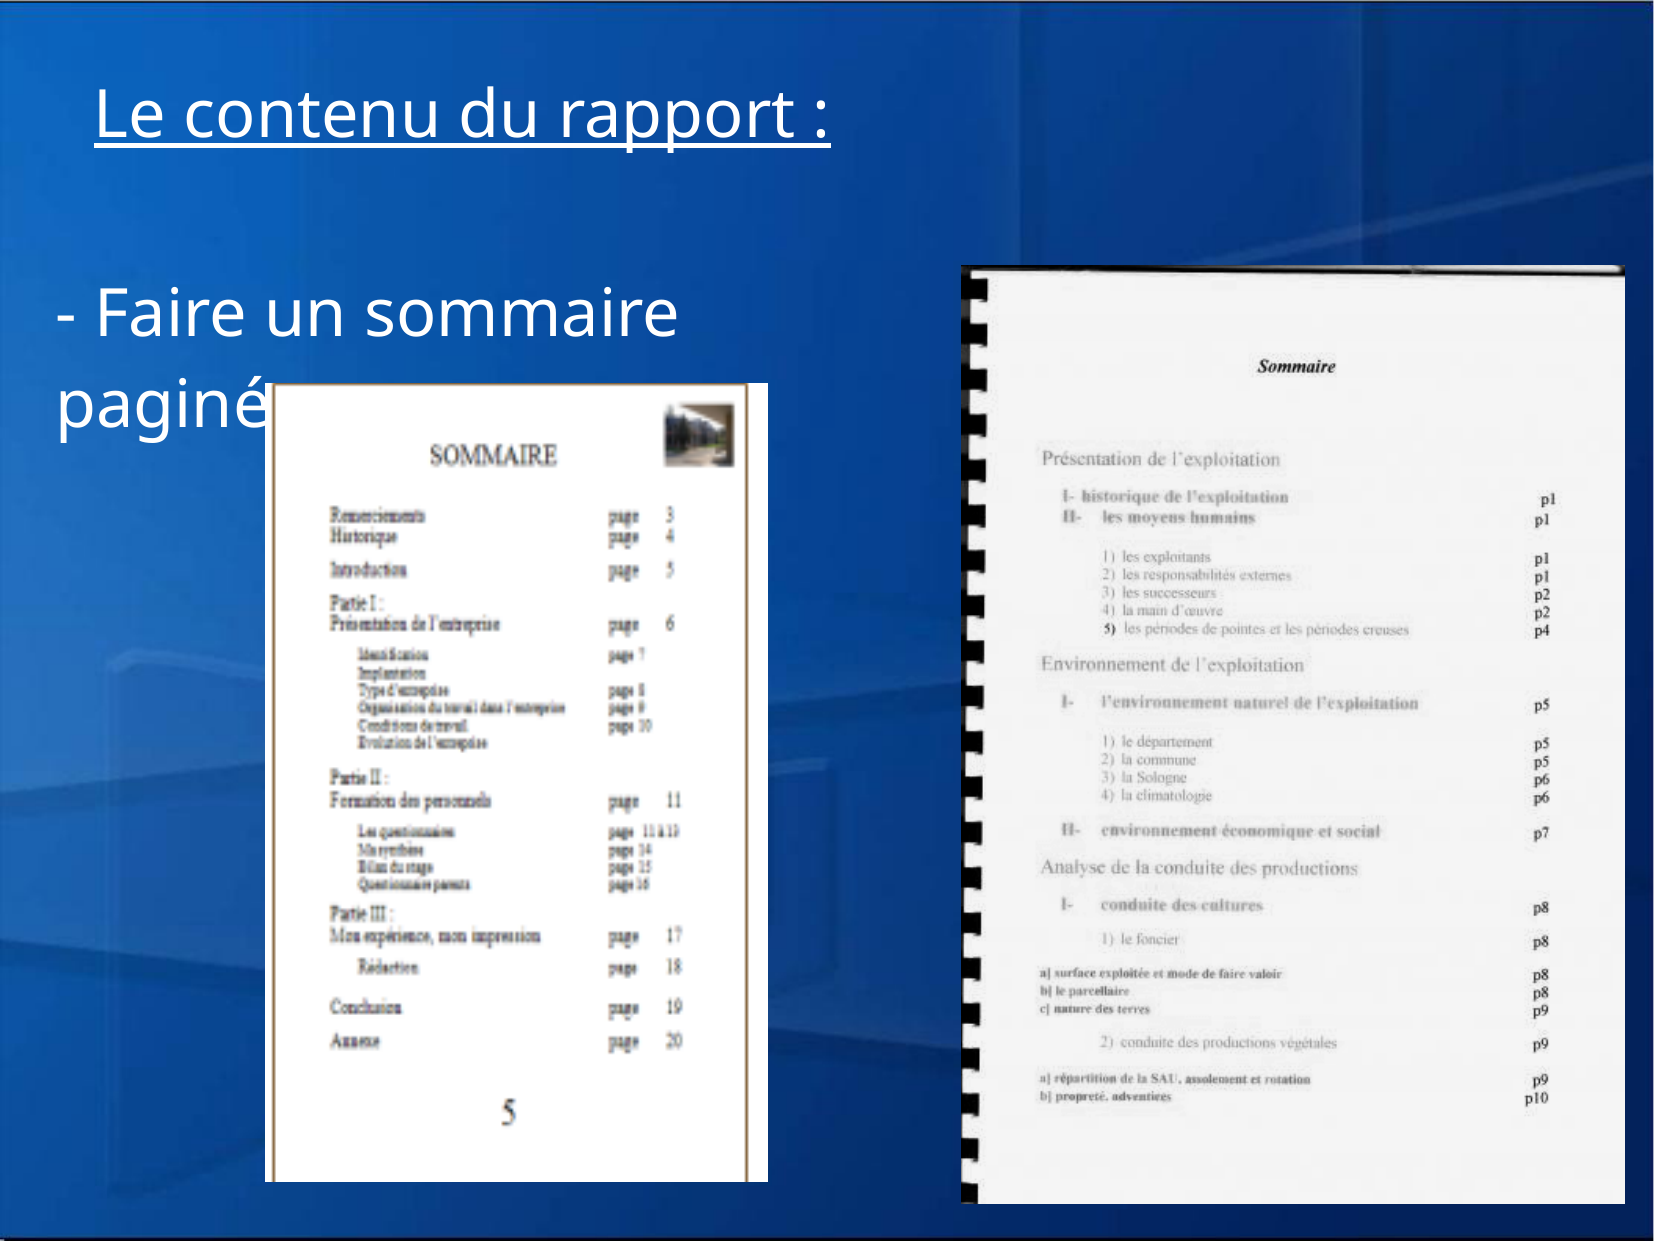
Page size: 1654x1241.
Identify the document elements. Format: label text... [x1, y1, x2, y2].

text_box Le contenu du rapport : [78, 59, 1388, 1032]
text_box - Faire un sommaire paginé [40, 257, 917, 366]
picture [0, 0, 1654, 1241]
